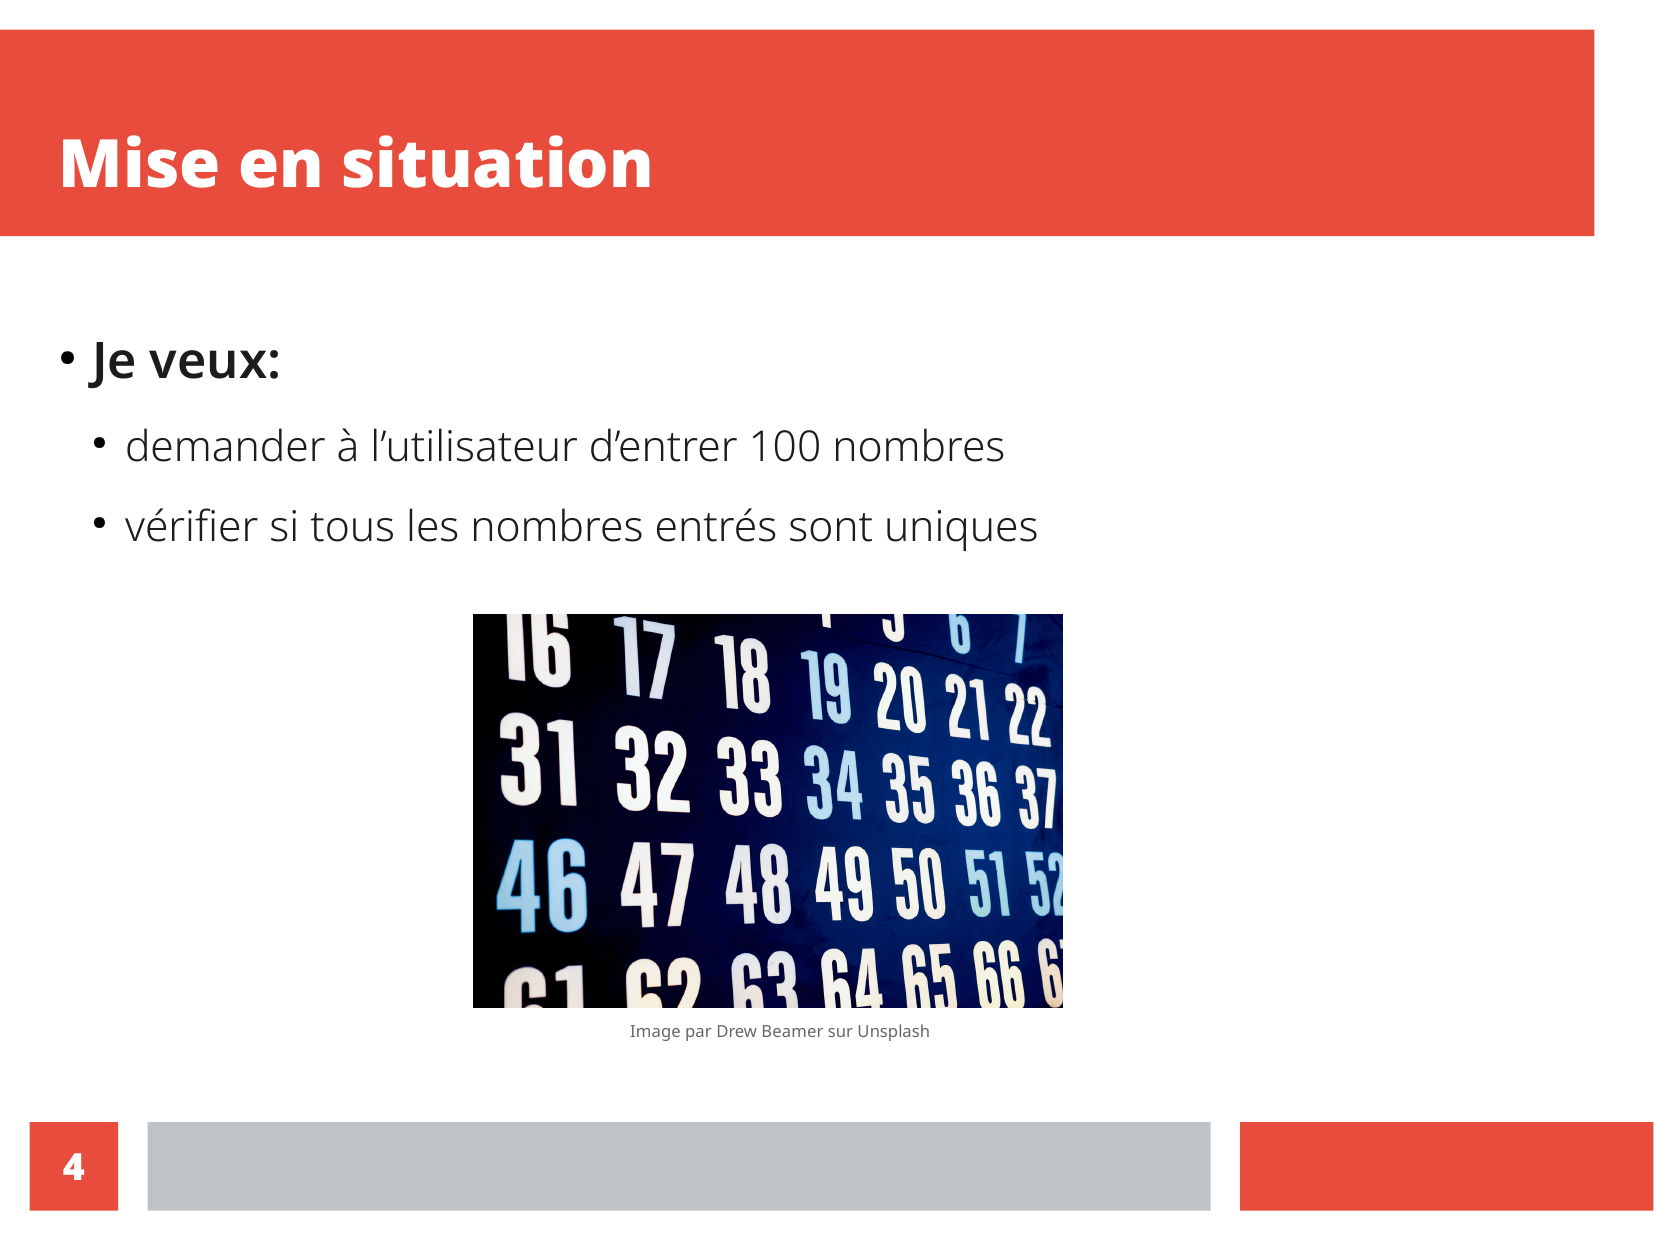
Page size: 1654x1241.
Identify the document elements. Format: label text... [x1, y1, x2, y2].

title Mise en situation [59, 59, 1595, 207]
picture [473, 614, 1063, 1008]
list Je veux: demander à l’utilisateur d’entrer 100 nombres vérifier si tous les nombres entrés sont uniques [59, 324, 1565, 556]
text_box Image par Drew Beamer sur Unsplash [578, 1012, 982, 1052]
